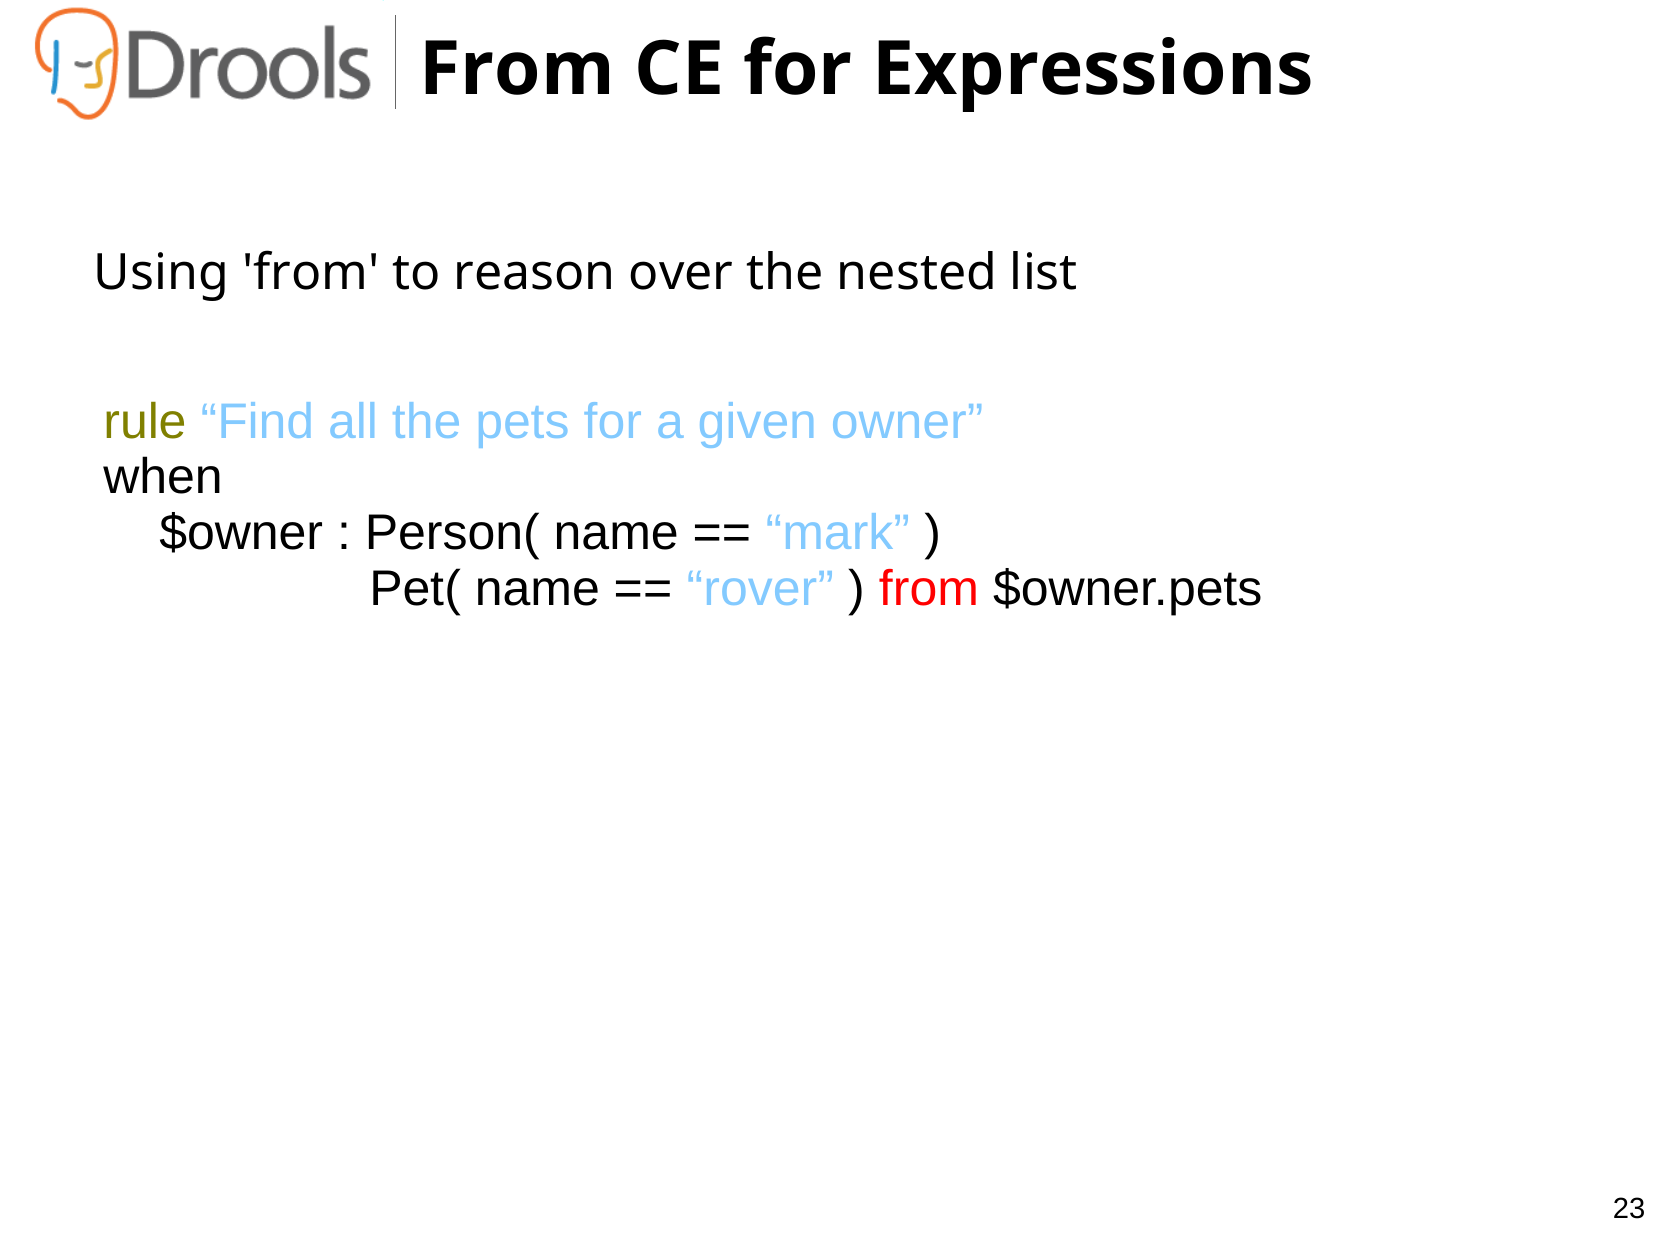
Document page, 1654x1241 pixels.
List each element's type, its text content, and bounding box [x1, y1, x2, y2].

text_box rule “Find all the pets for a given owner” when $owner : Person( name == “mark” ) Pet( name == “rover” ) from $owner.pets [88, 385, 1388, 680]
picture [29, 0, 384, 126]
list Using 'from' to reason over the nested list [93, 236, 1506, 306]
title From CE for Expressions [419, 12, 1630, 118]
